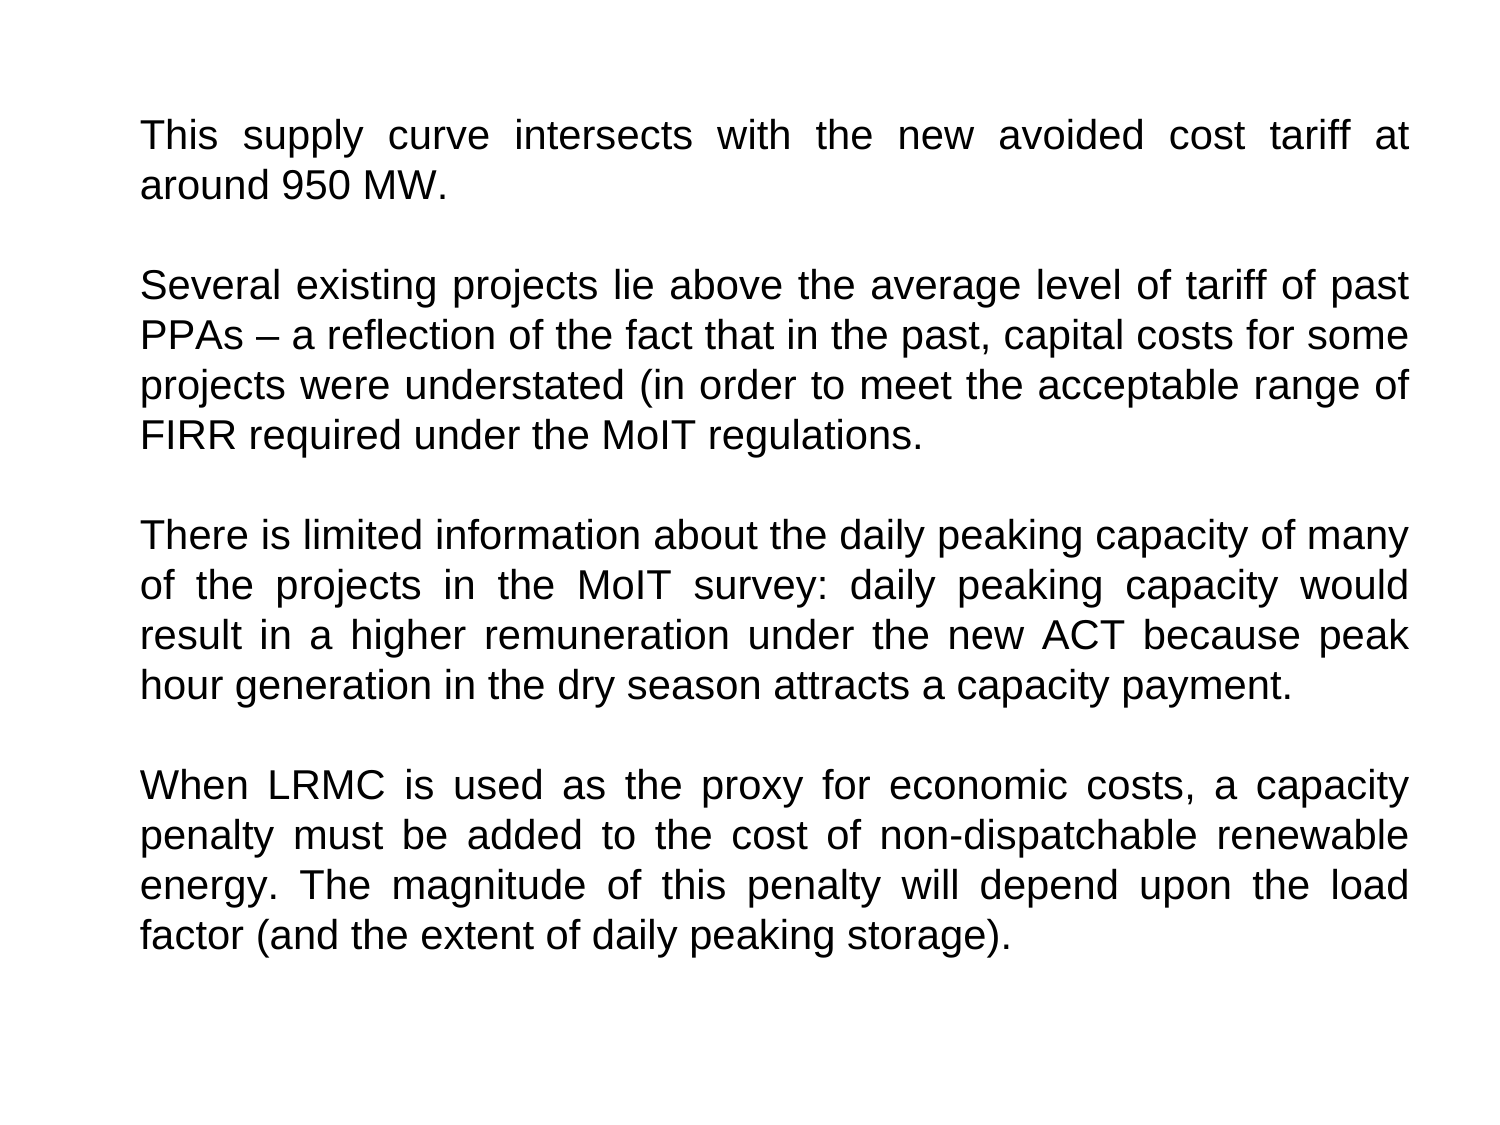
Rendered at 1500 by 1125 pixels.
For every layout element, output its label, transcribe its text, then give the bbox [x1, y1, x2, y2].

text_box This supply curve intersects with the new avoided cost tariff at around 950 MW. Several existing projects lie above the average level of tariff of past PPAs – a reflection of the fact that in the past, capital costs for some projects were understated (in order to meet the acceptable range of FIRR required under the MoIT regulations. There is limited information about the daily peaking capacity of many of the projects in the MoIT survey: daily peaking capacity would result in a higher remuneration under the new ACT because peak hour generation in the dry season attracts a capacity payment. When LRMC is used as the proxy for economic costs, a capacity penalty must be added to the cost of non-dispatchable renewable energy. The magnitude of this penalty will depend upon the load factor (and the extent of daily peaking storage). [124, 99, 1426, 966]
